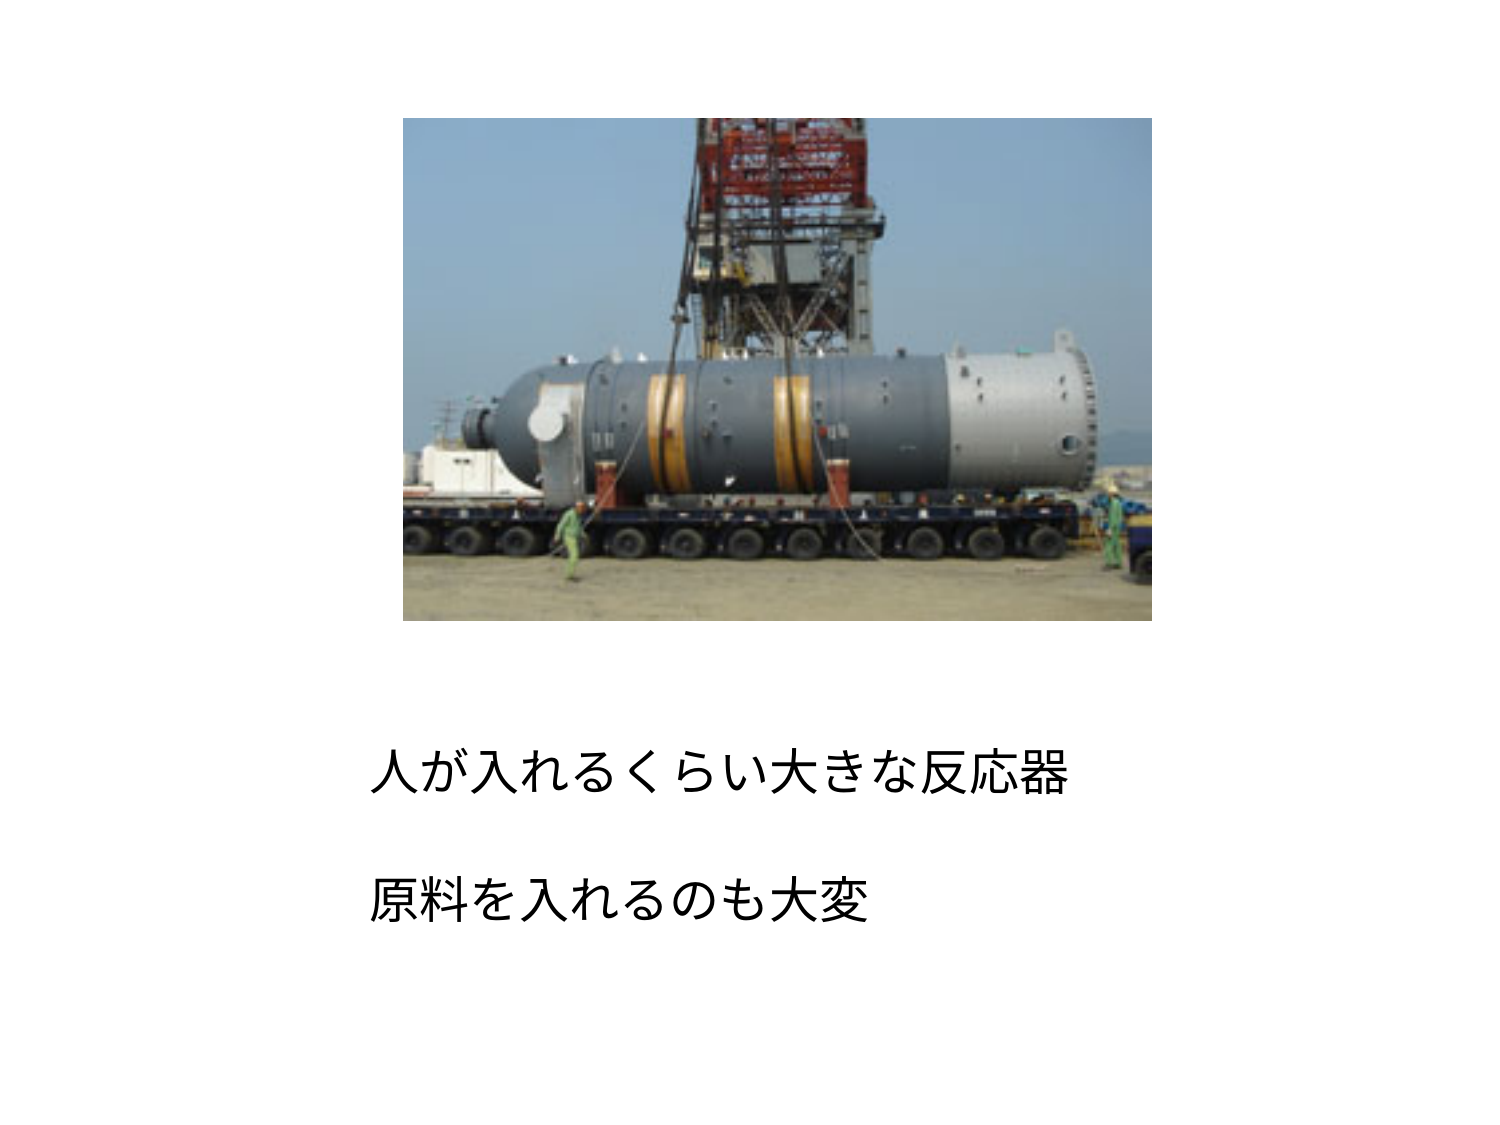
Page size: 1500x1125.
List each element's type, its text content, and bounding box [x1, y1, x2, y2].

text_box 人が入れるくらい大きな反応器 原料を入れるのも大変 [354, 725, 1211, 912]
picture [403, 118, 1152, 621]
